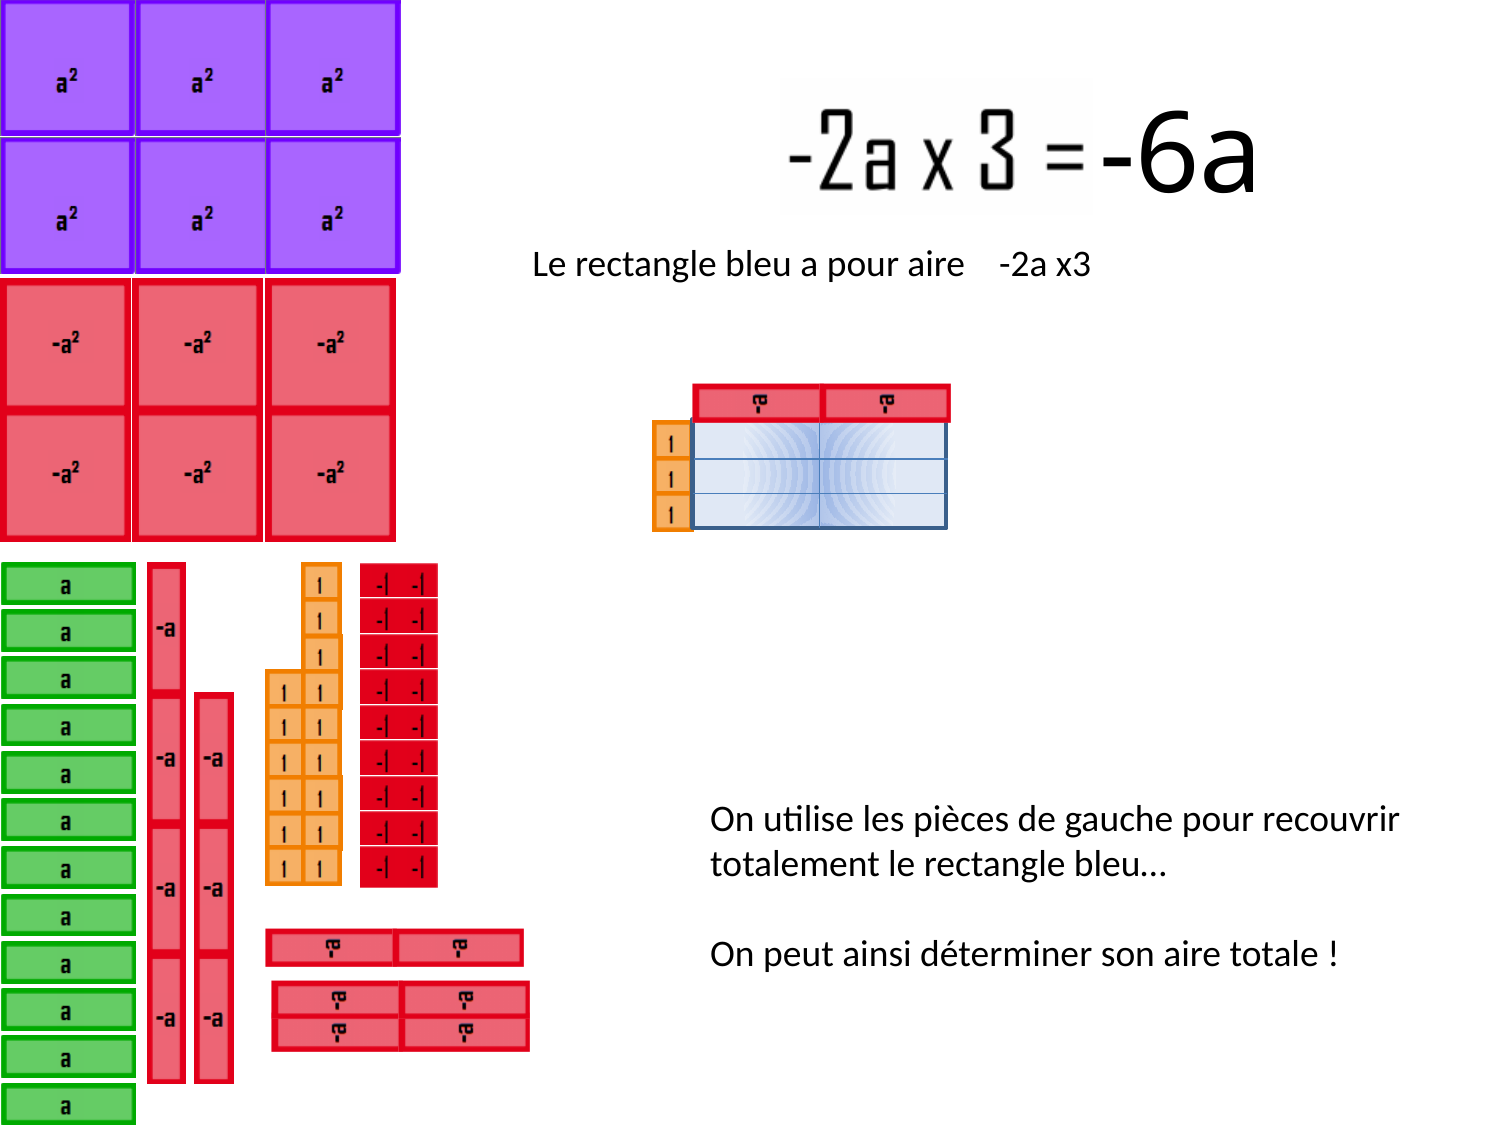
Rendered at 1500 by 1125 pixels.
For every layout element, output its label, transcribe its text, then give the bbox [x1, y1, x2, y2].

picture [652, 383, 951, 532]
picture [0, 704, 136, 747]
picture [0, 656, 136, 699]
text_box On utilise les pièces de gauche pour recouvrir totalement le rectangle bleu… On peut ainsi déterminer son aire totale ! [695, 786, 1425, 982]
picture [0, 137, 401, 274]
picture [0, 0, 401, 136]
text_box [692, 494, 947, 529]
picture [0, 798, 136, 841]
text_box [692, 423, 819, 493]
picture [773, 78, 1084, 219]
picture [147, 562, 186, 1084]
picture [0, 988, 136, 1031]
picture [265, 928, 524, 968]
text_box [820, 423, 947, 458]
picture [0, 1035, 136, 1078]
picture [265, 562, 343, 886]
picture [360, 562, 438, 889]
picture [0, 751, 136, 794]
picture [0, 941, 136, 984]
picture [271, 980, 530, 1052]
text_box [820, 460, 947, 493]
picture [265, 278, 396, 542]
picture [132, 278, 263, 542]
text_box Le rectangle bleu a pour aire -2a x3 [517, 231, 1107, 337]
picture [0, 609, 136, 652]
picture [0, 894, 136, 936]
picture [0, 1083, 136, 1125]
picture [0, 562, 136, 605]
picture [194, 692, 234, 1084]
picture [0, 278, 131, 542]
text_box -6a [1084, 73, 1279, 223]
picture [0, 846, 136, 889]
